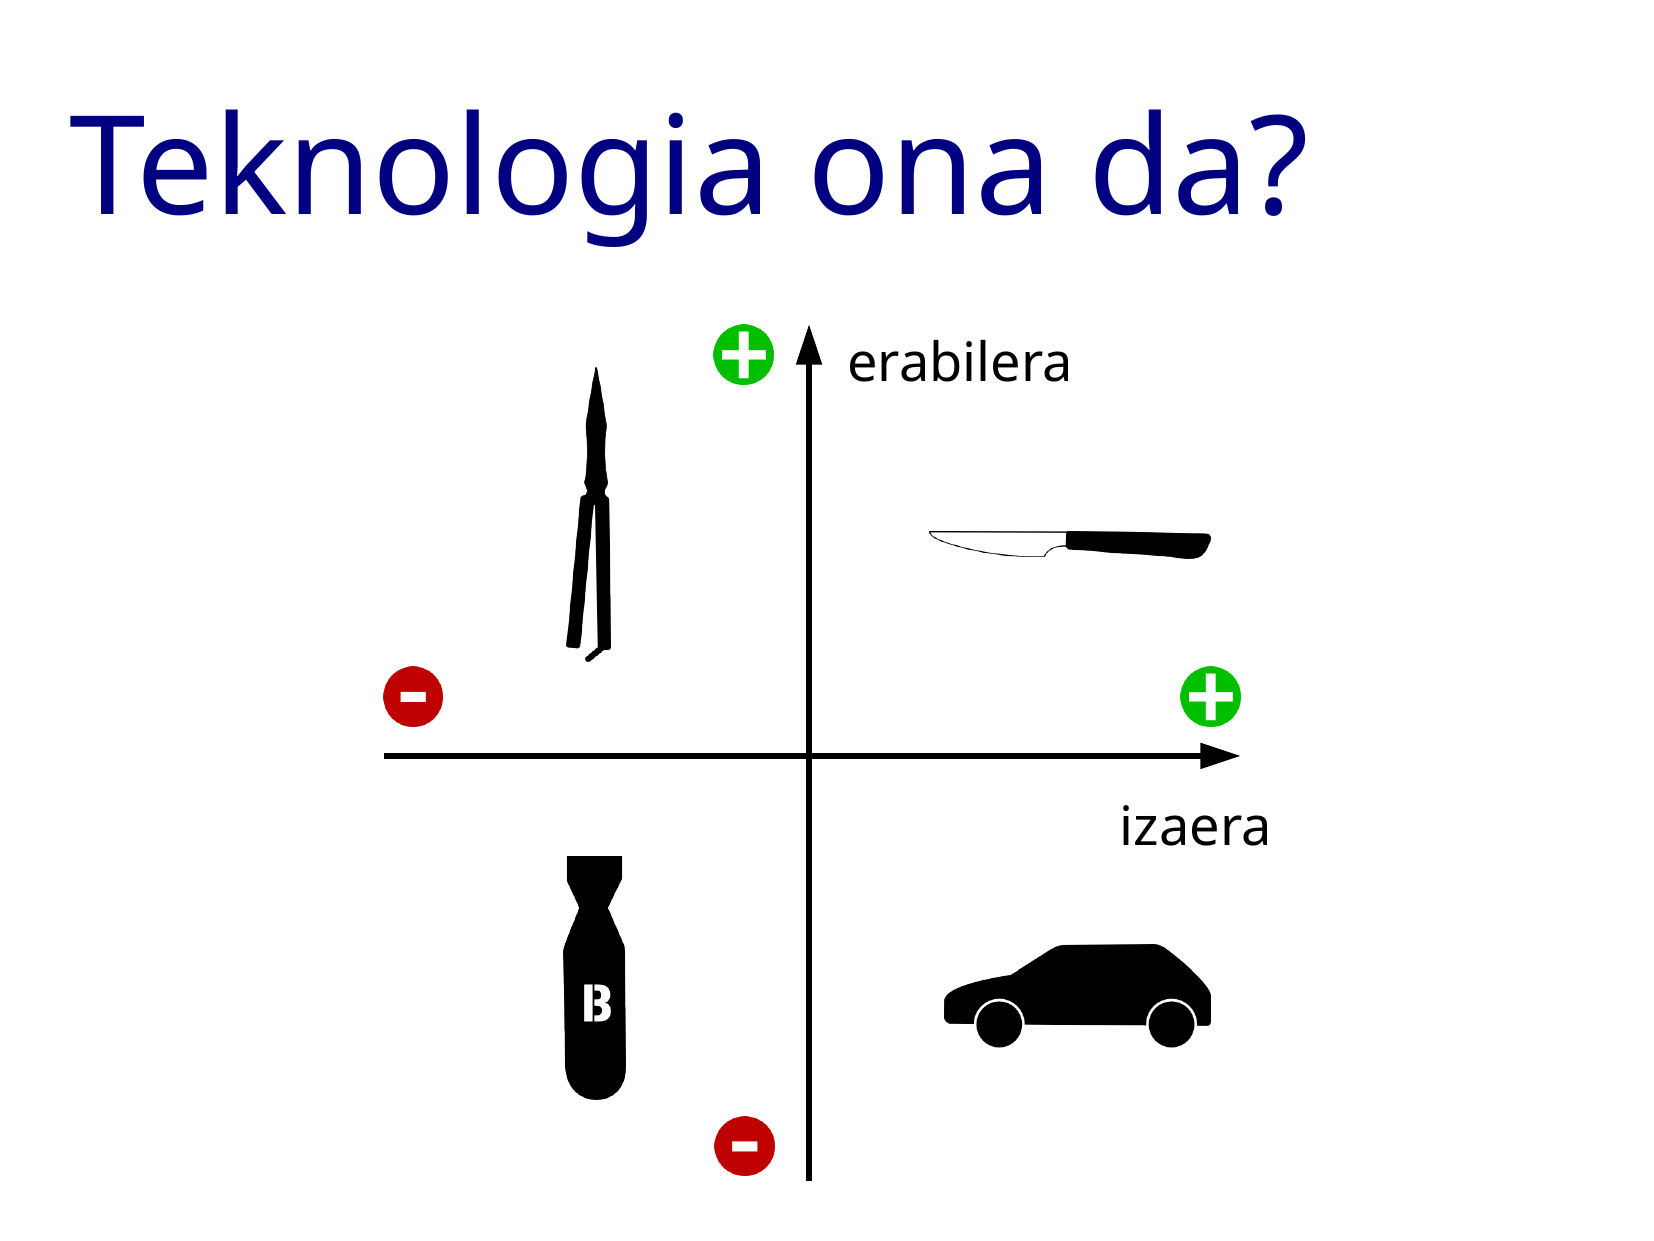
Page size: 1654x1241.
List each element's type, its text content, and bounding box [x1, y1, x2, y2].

picture [713, 324, 774, 385]
text_box Teknologia ona da? [55, 59, 1516, 237]
picture [714, 1116, 775, 1177]
text_box erabilera [832, 316, 1134, 402]
picture [1180, 666, 1241, 727]
picture [944, 944, 1211, 1050]
picture [929, 531, 1211, 559]
text_box izaera [1105, 779, 1326, 865]
picture [383, 666, 443, 727]
picture [566, 366, 611, 662]
picture [563, 856, 626, 1100]
